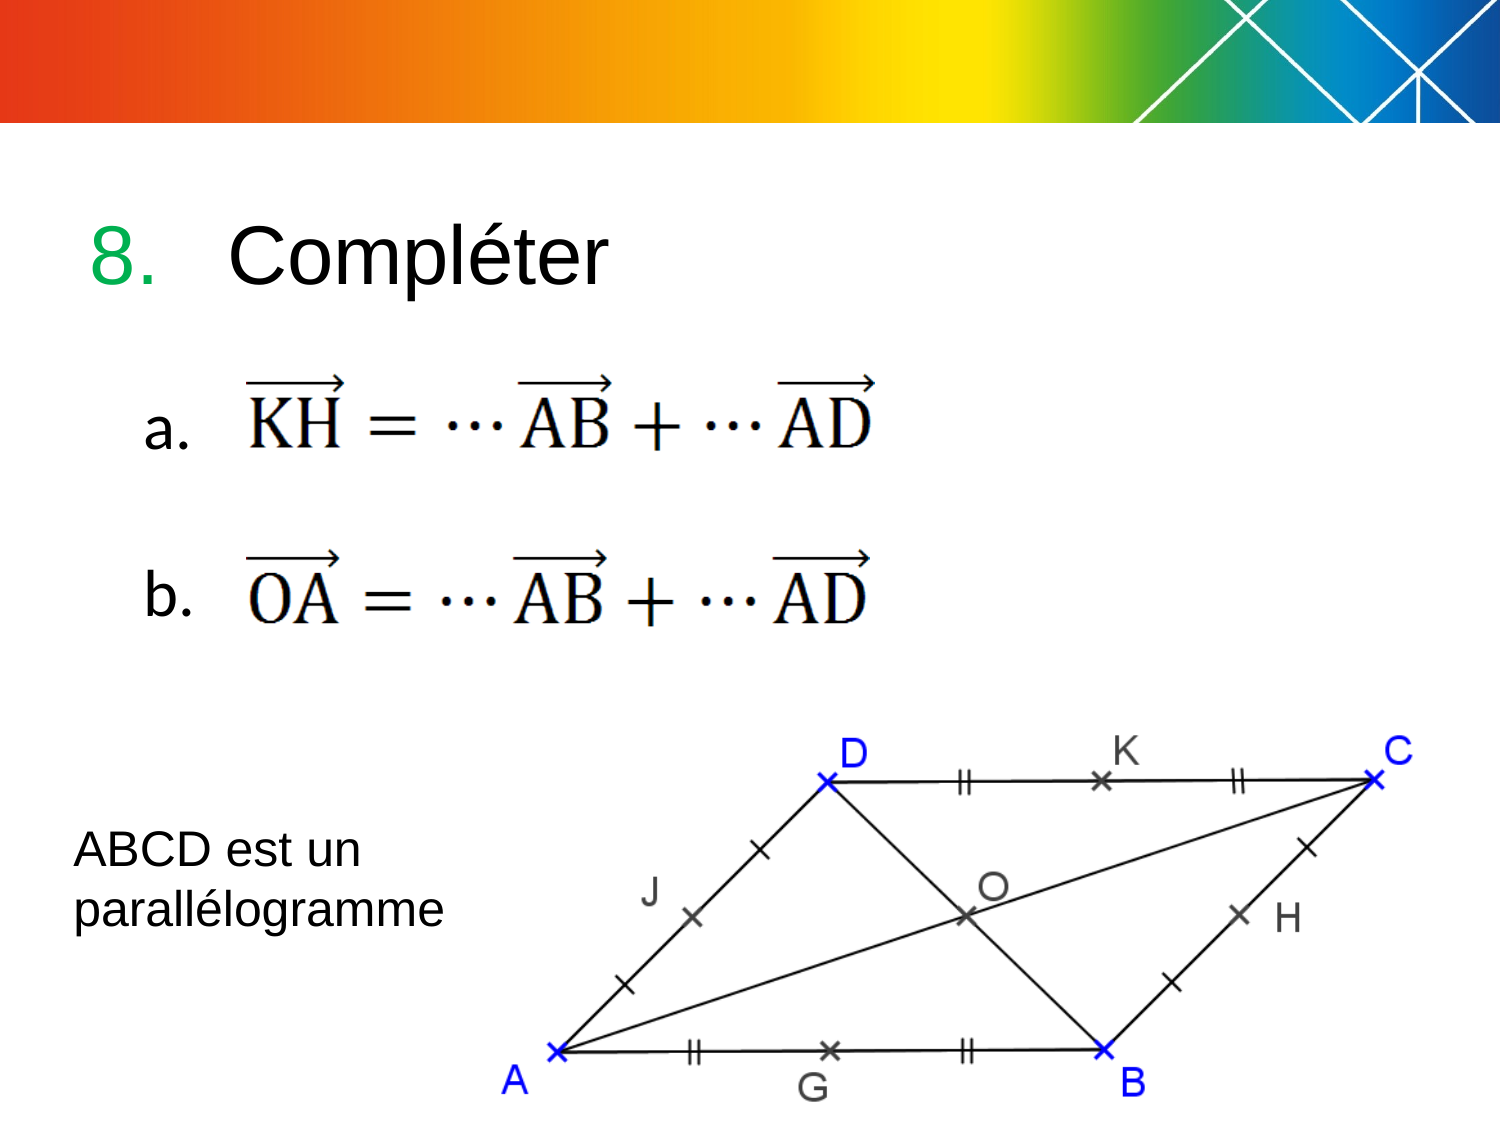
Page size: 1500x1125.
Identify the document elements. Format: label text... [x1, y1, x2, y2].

text_box ABCD est un parallélogramme [58, 808, 468, 944]
text_box a. b. [128, 374, 685, 717]
text_box Compléter [75, 164, 1500, 339]
picture [0, 0, 1359, 123]
picture [246, 363, 875, 478]
picture [1340, 0, 1500, 123]
picture [468, 711, 1446, 1125]
picture [246, 538, 870, 654]
